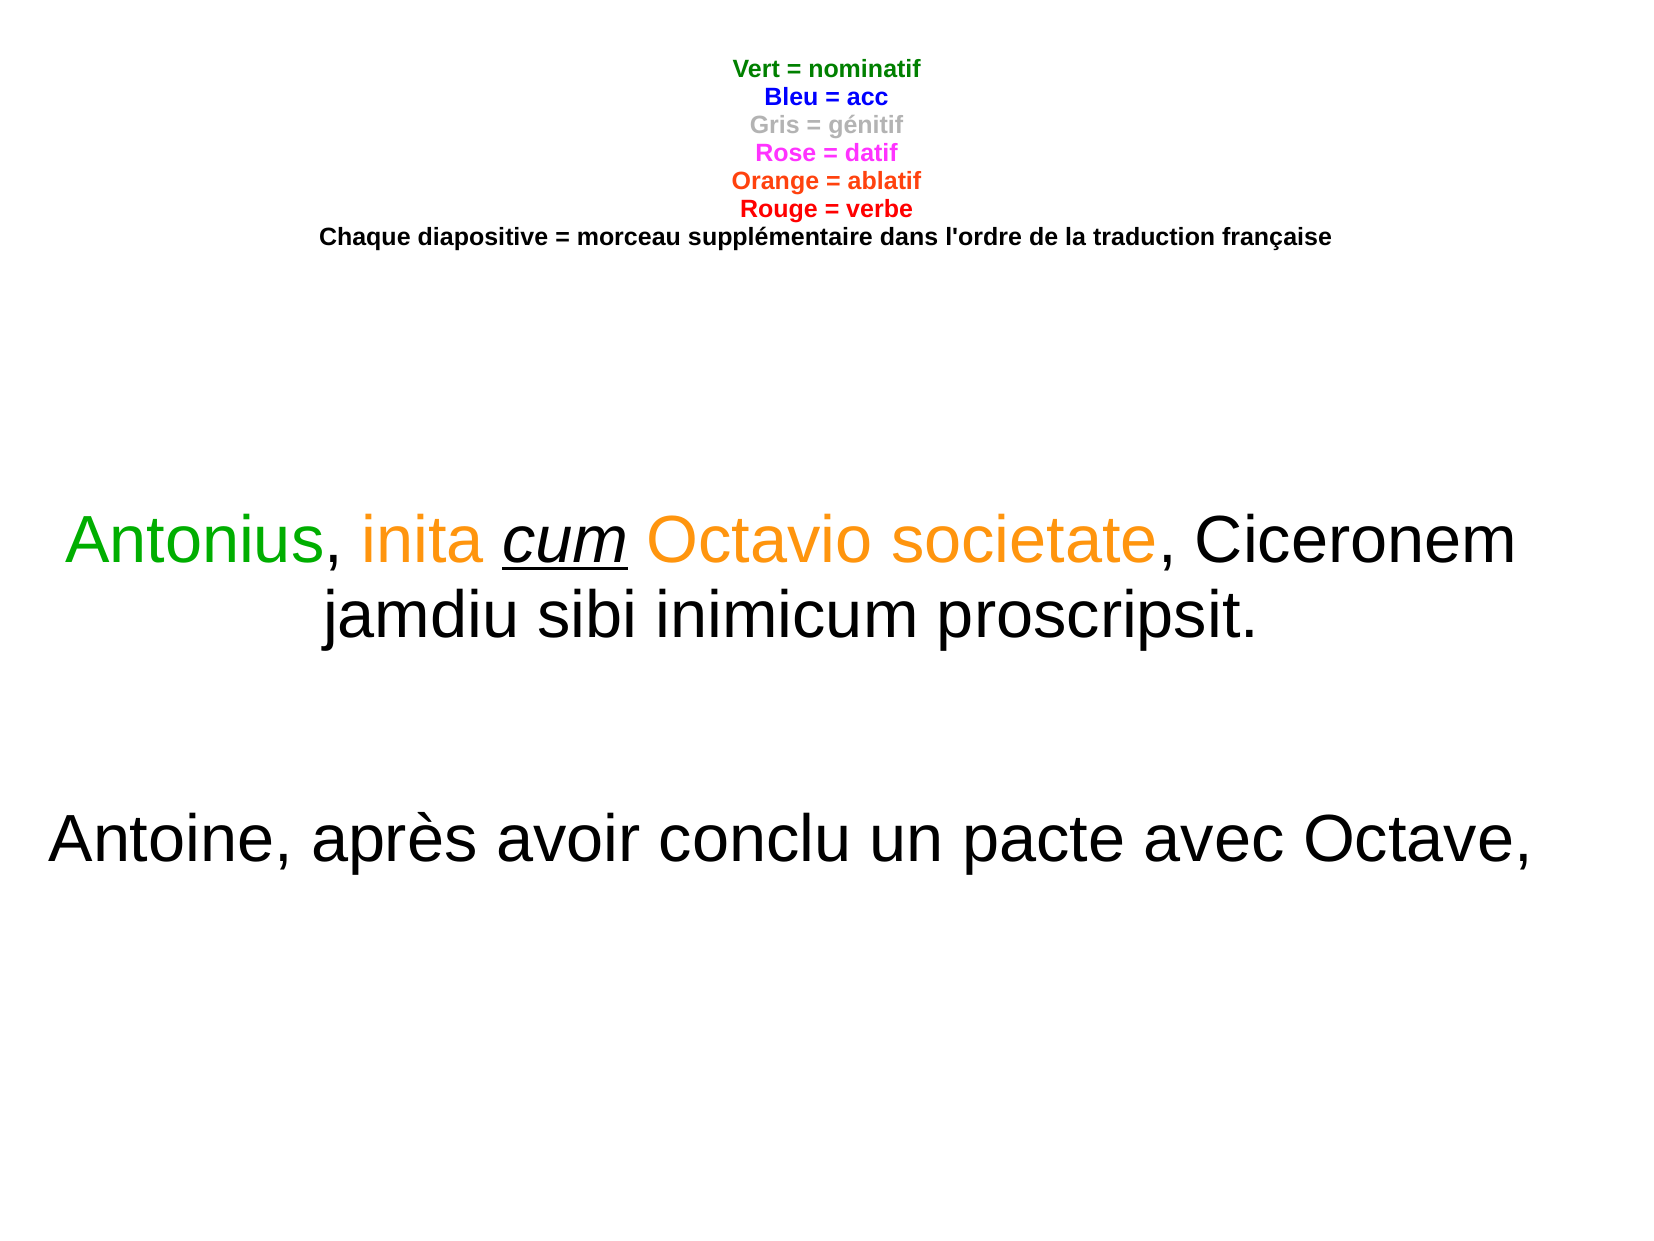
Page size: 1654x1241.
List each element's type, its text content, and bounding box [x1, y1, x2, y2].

subtitle Antonius, inita cum Octavio societate, Ciceronem jamdiu sibi inimicum proscripsit. Antoine, après avoir conclu un pacte avec Octave, [47, 279, 1536, 1099]
title Vert = nominatif Bleu = acc Gris = génitif Rose = datif Orange = ablatif Rouge = verbe Chaque diapositive = morceau supplémentaire dans l'ordre de la traduction française [82, 49, 1571, 257]
